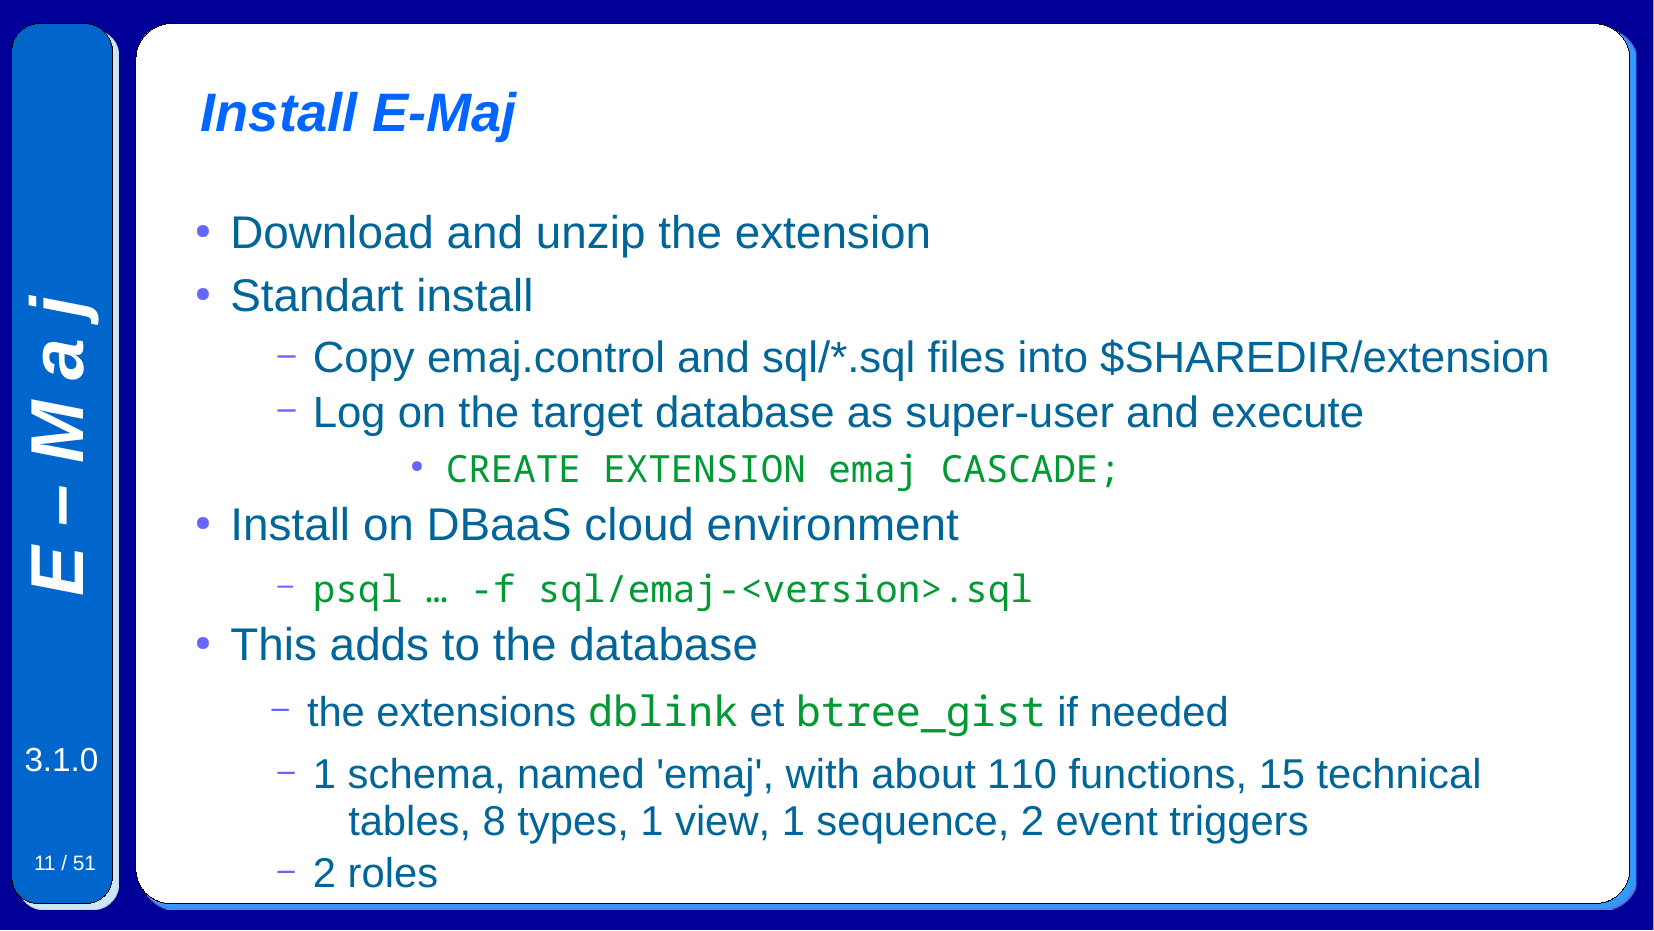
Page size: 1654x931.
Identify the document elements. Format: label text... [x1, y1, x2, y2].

title Install E-Maj [200, 34, 1575, 191]
list Download and unzip the extension Standart install Copy emaj.control and sql/*.sql files into $SHAREDIR/extension Log on the target database as super-user and execute CREATE EXTENSION emaj CASCADE; Install on DBaaS cloud environment psql … -f sql/emaj-<version>.sql This adds to the database the extensions dblink et btree_gist if needed 1 schema, named 'emaj', with about 110 functions, 15 technical tables, 8 types, 1 view, 1 sequence, 2 event triggers 2 roles [177, 206, 1587, 873]
